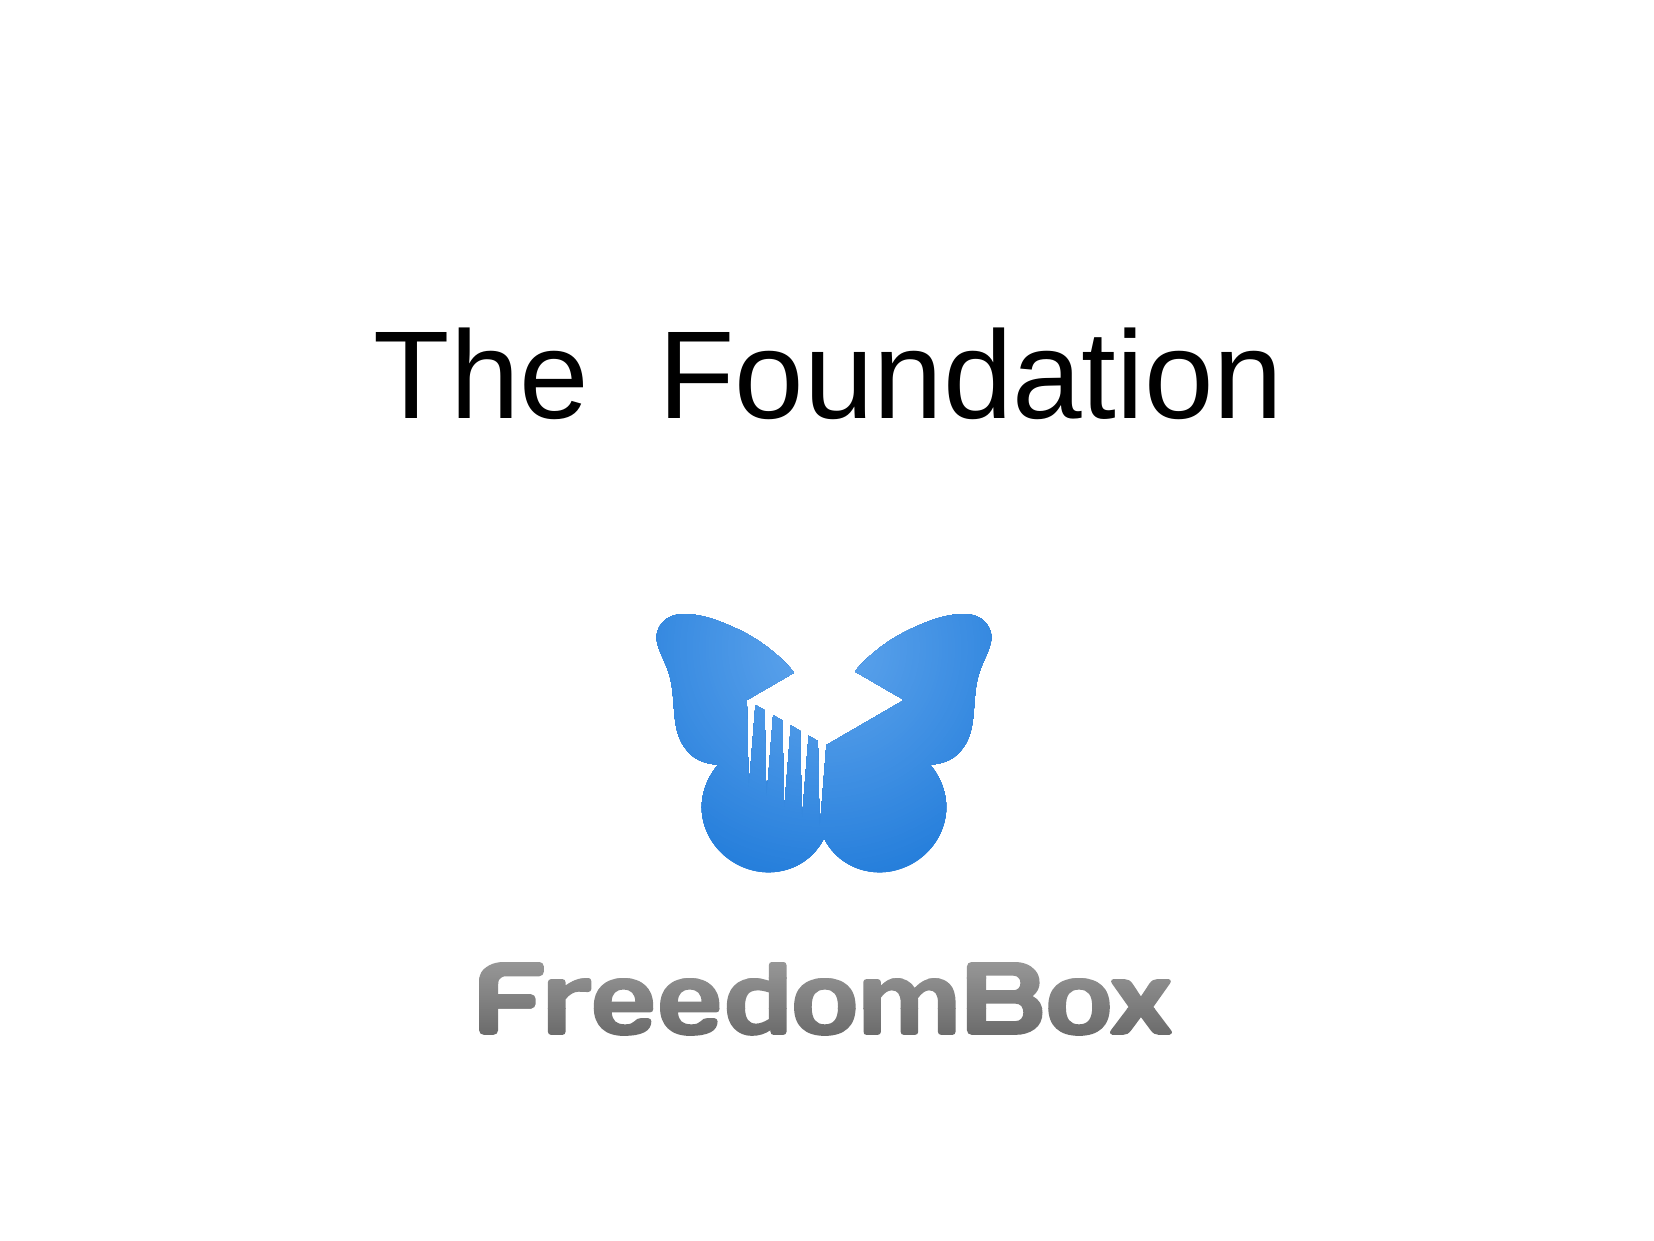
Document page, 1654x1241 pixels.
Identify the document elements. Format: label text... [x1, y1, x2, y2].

picture [320, 450, 1331, 1201]
subtitle The Foundation [120, 112, 1538, 713]
